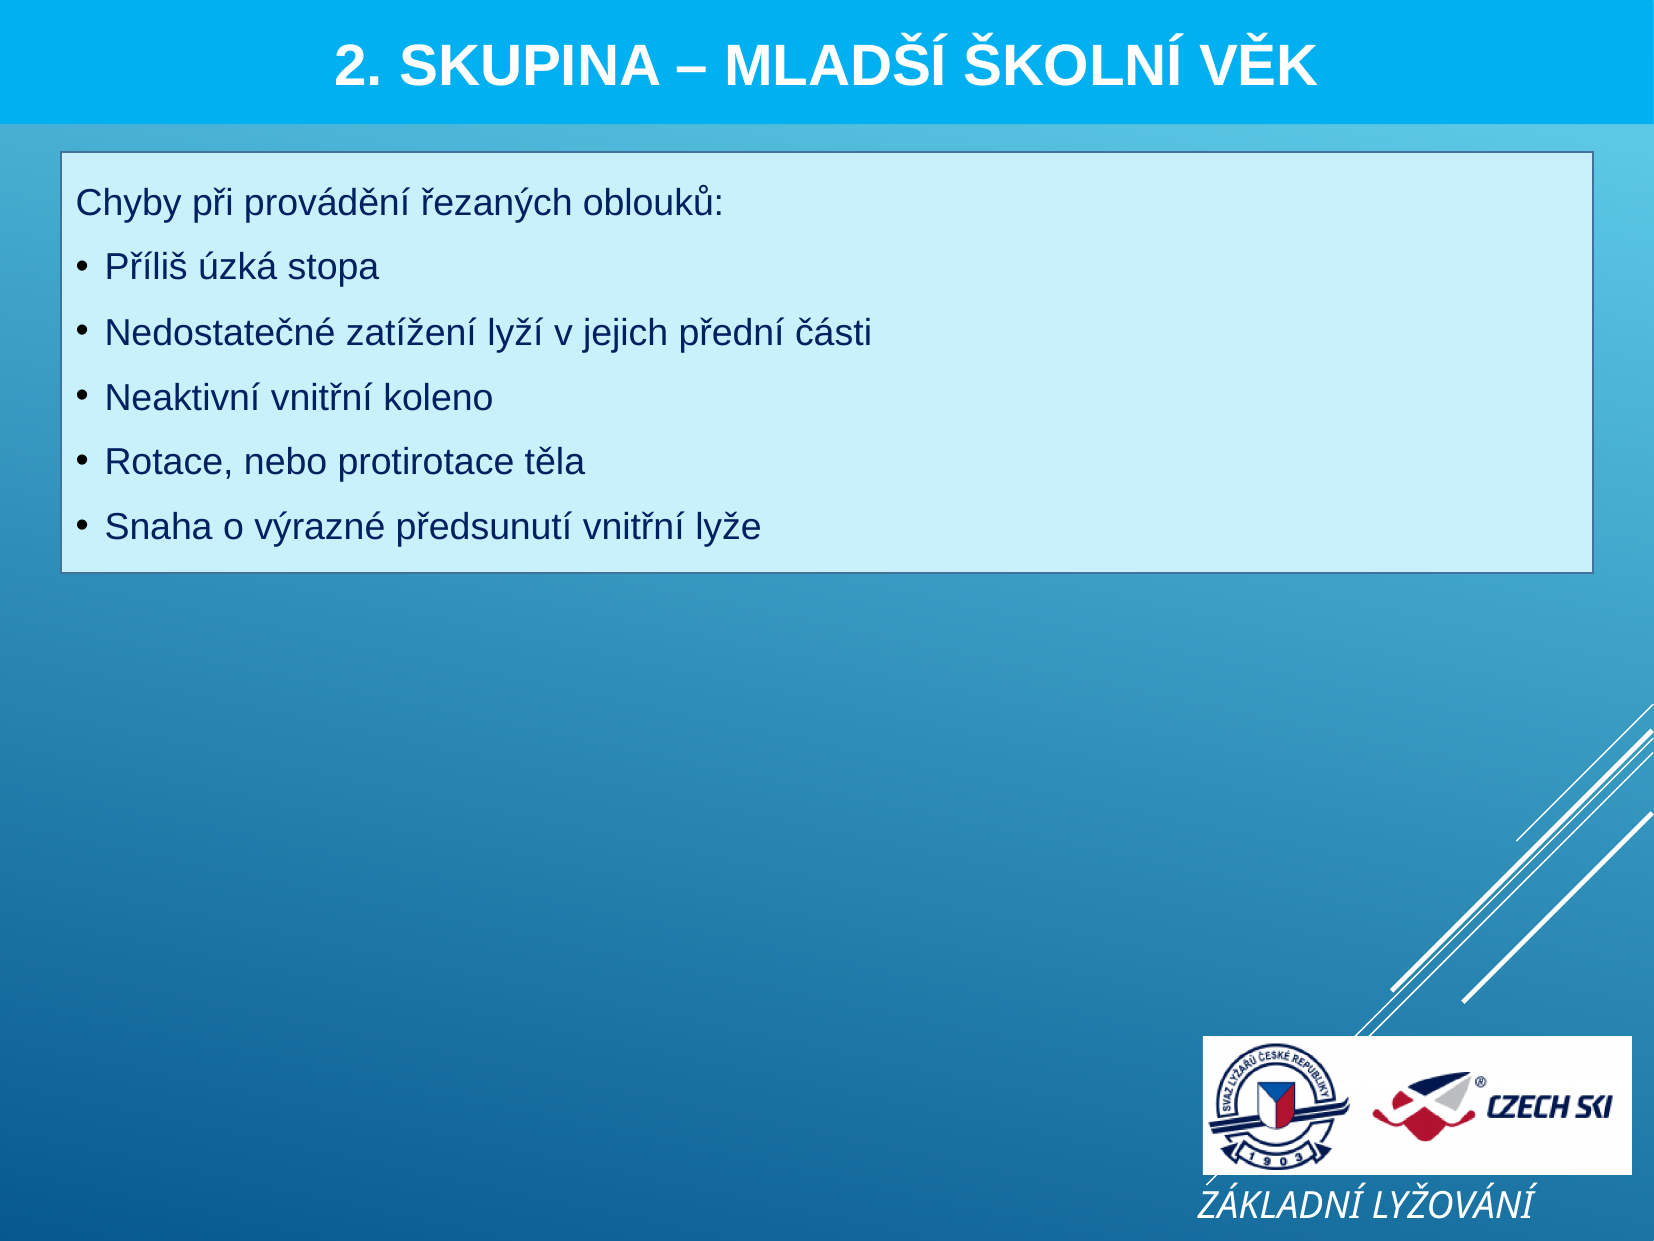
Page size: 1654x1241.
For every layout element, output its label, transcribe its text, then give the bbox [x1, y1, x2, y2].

title 2. Skupina – mladší školní věk [0, 0, 1654, 125]
text_box ZÁKLADNÍ LYŽOVÁNÍ [1182, 1173, 1644, 1235]
text_box Chyby při provádění řezaných oblouků: Příliš úzká stopa Nedostatečné zatížení lyží v jejich přední části Neaktivní vnitřní koleno Rotace, nebo protirotace těla Snaha o výrazné předsunutí vnitřní lyže [60, 152, 1593, 573]
picture [1202, 1036, 1632, 1173]
